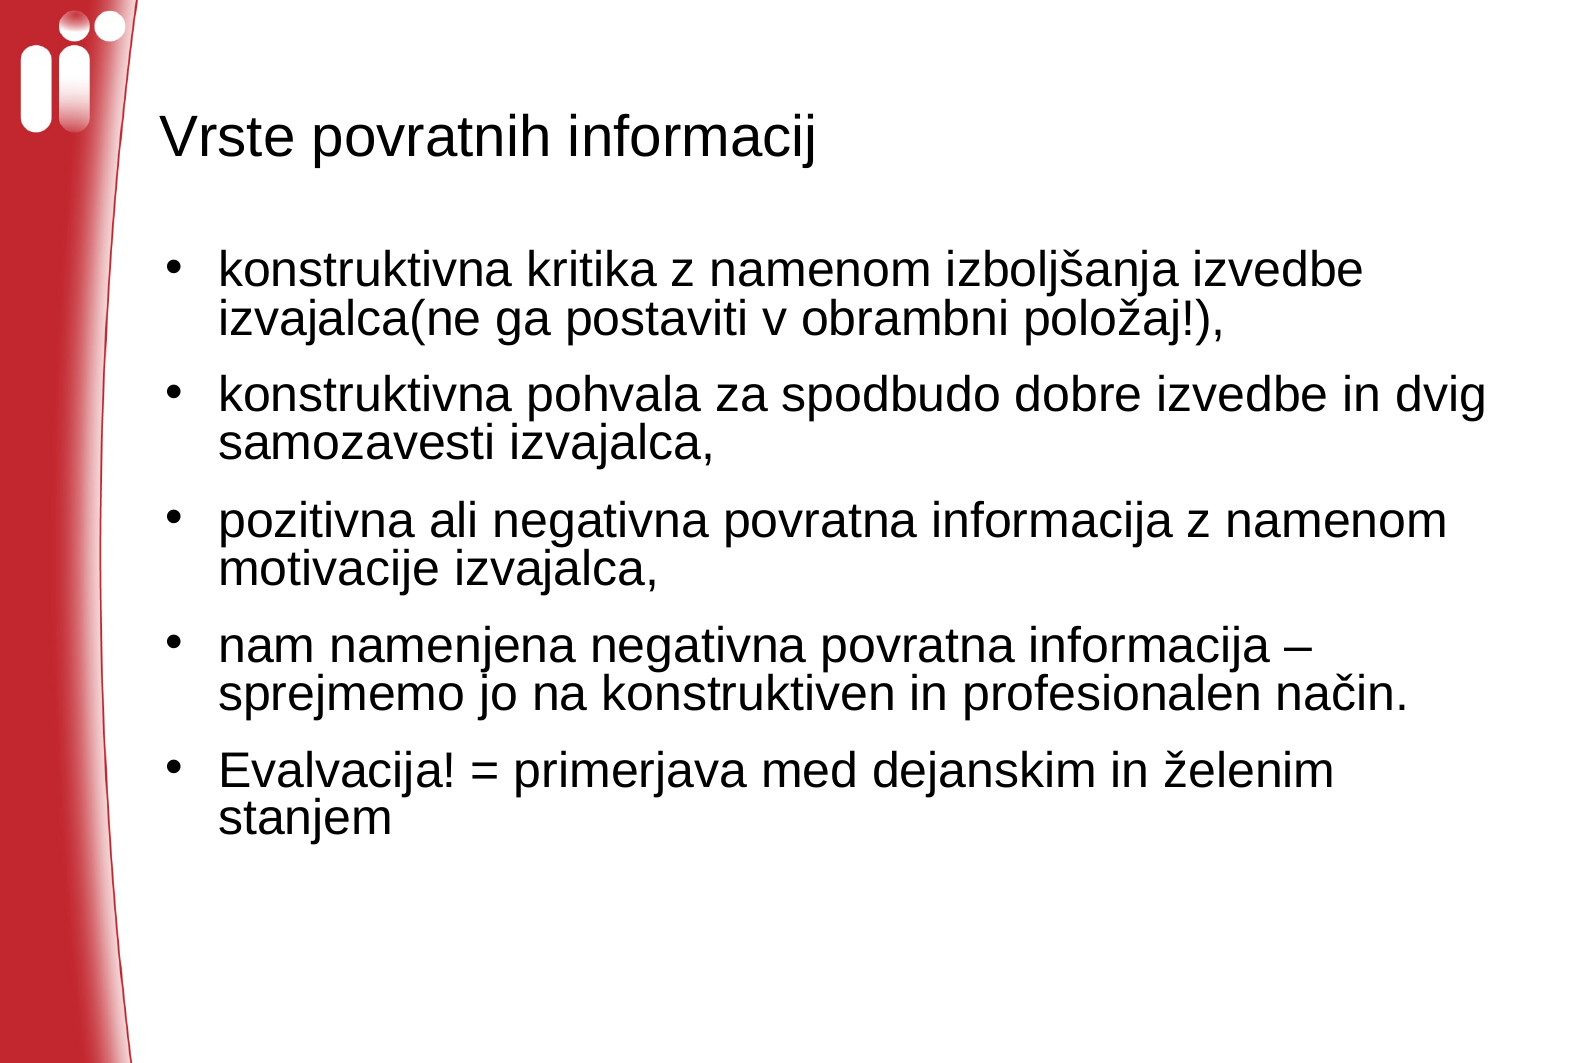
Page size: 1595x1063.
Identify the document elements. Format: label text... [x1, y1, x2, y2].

list konstruktivna kritika z namenom izboljšanja izvedbe izvajalca(ne ga postaviti v obrambni položaj!), konstruktivna pohvala za spodbudo dobre izvedbe in dvig samozavesti izvajalca, pozitivna ali negativna povratna informacija z namenom motivacije izvajalca, nam namenjena negativna povratna informacija – sprejmemo jo na konstruktiven in profesionalen način. Evalvacija! = primerjava med dejanskim in želenim stanjem [147, 248, 1515, 1063]
title Vrste povratnih informacij [159, 22, 1515, 248]
picture [0, 0, 1414, 1063]
